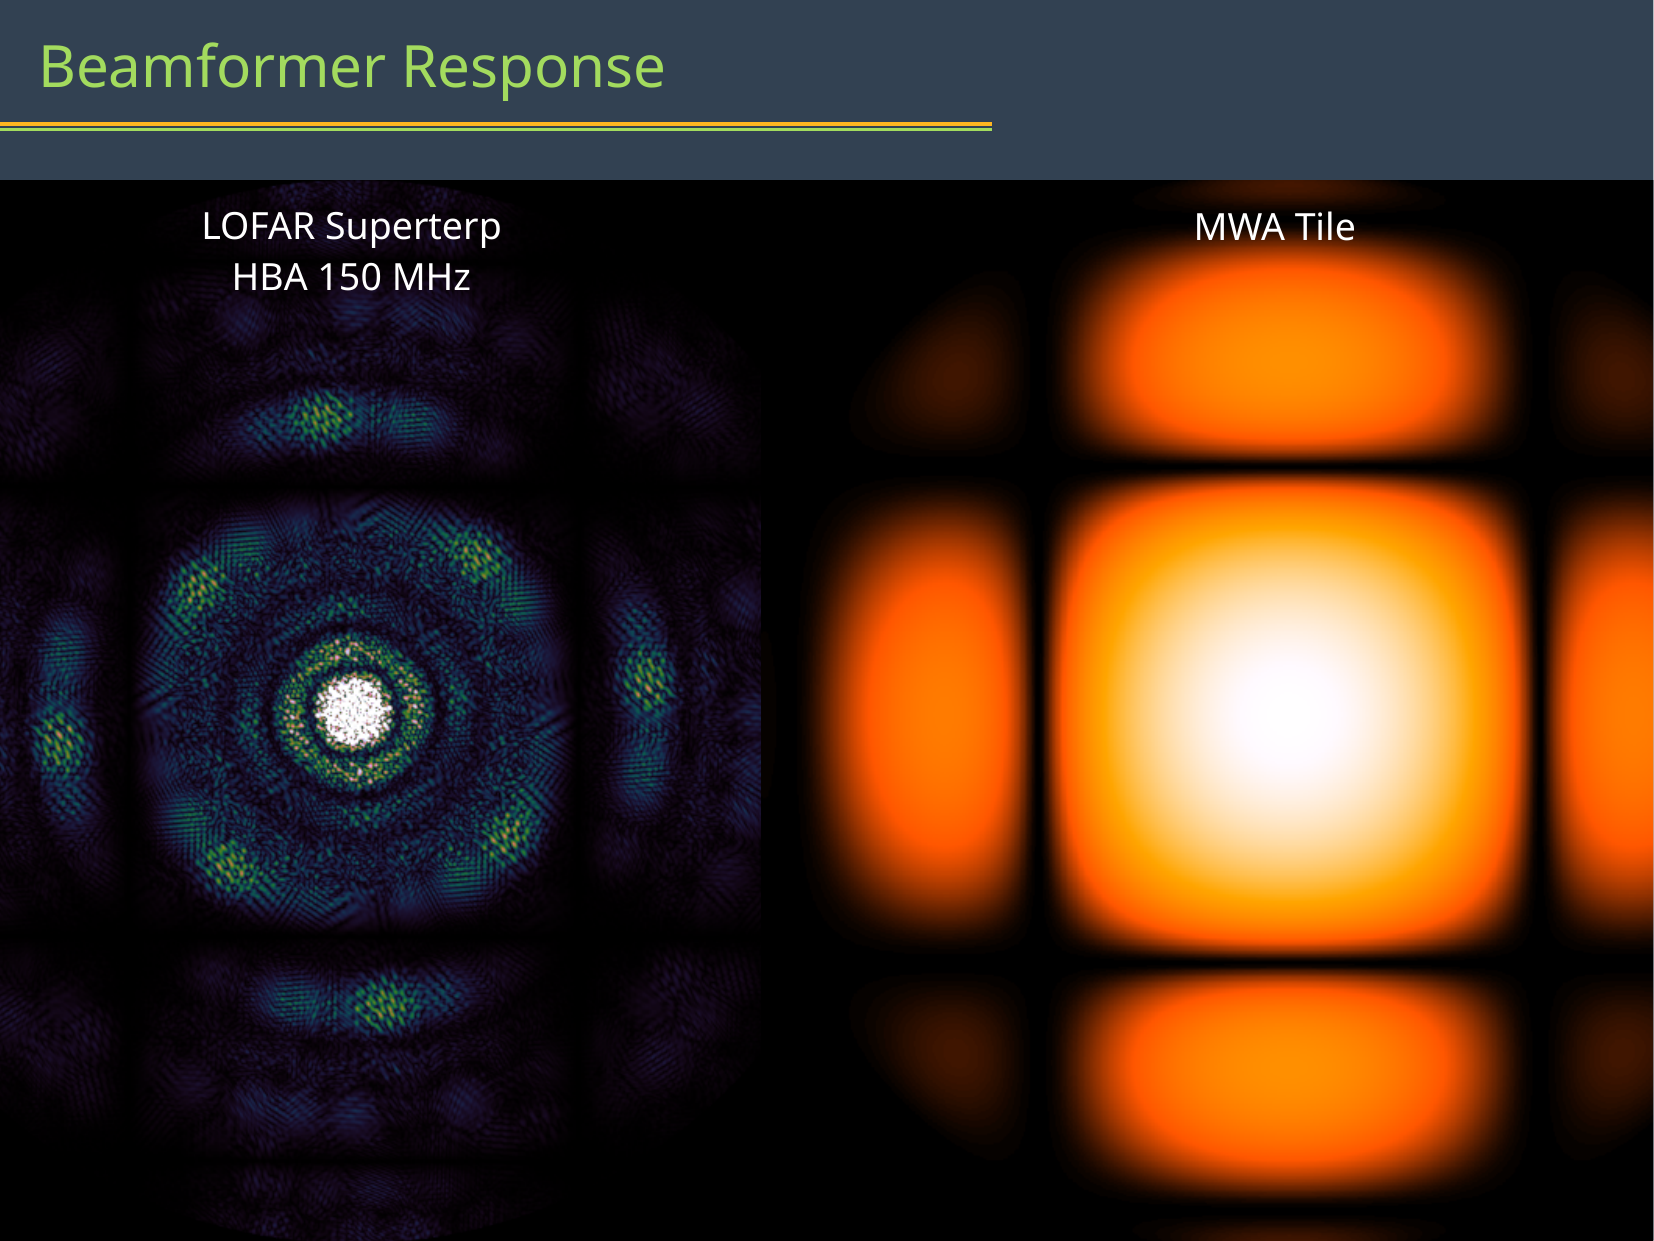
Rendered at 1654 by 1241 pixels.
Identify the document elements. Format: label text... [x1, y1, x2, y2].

text_box Beamformer Response [23, 17, 1063, 103]
text_box MWA Tile [1178, 192, 1369, 253]
text_box LOFAR Superterp HBA 150 MHz [186, 192, 500, 298]
picture [0, 180, 1654, 1241]
